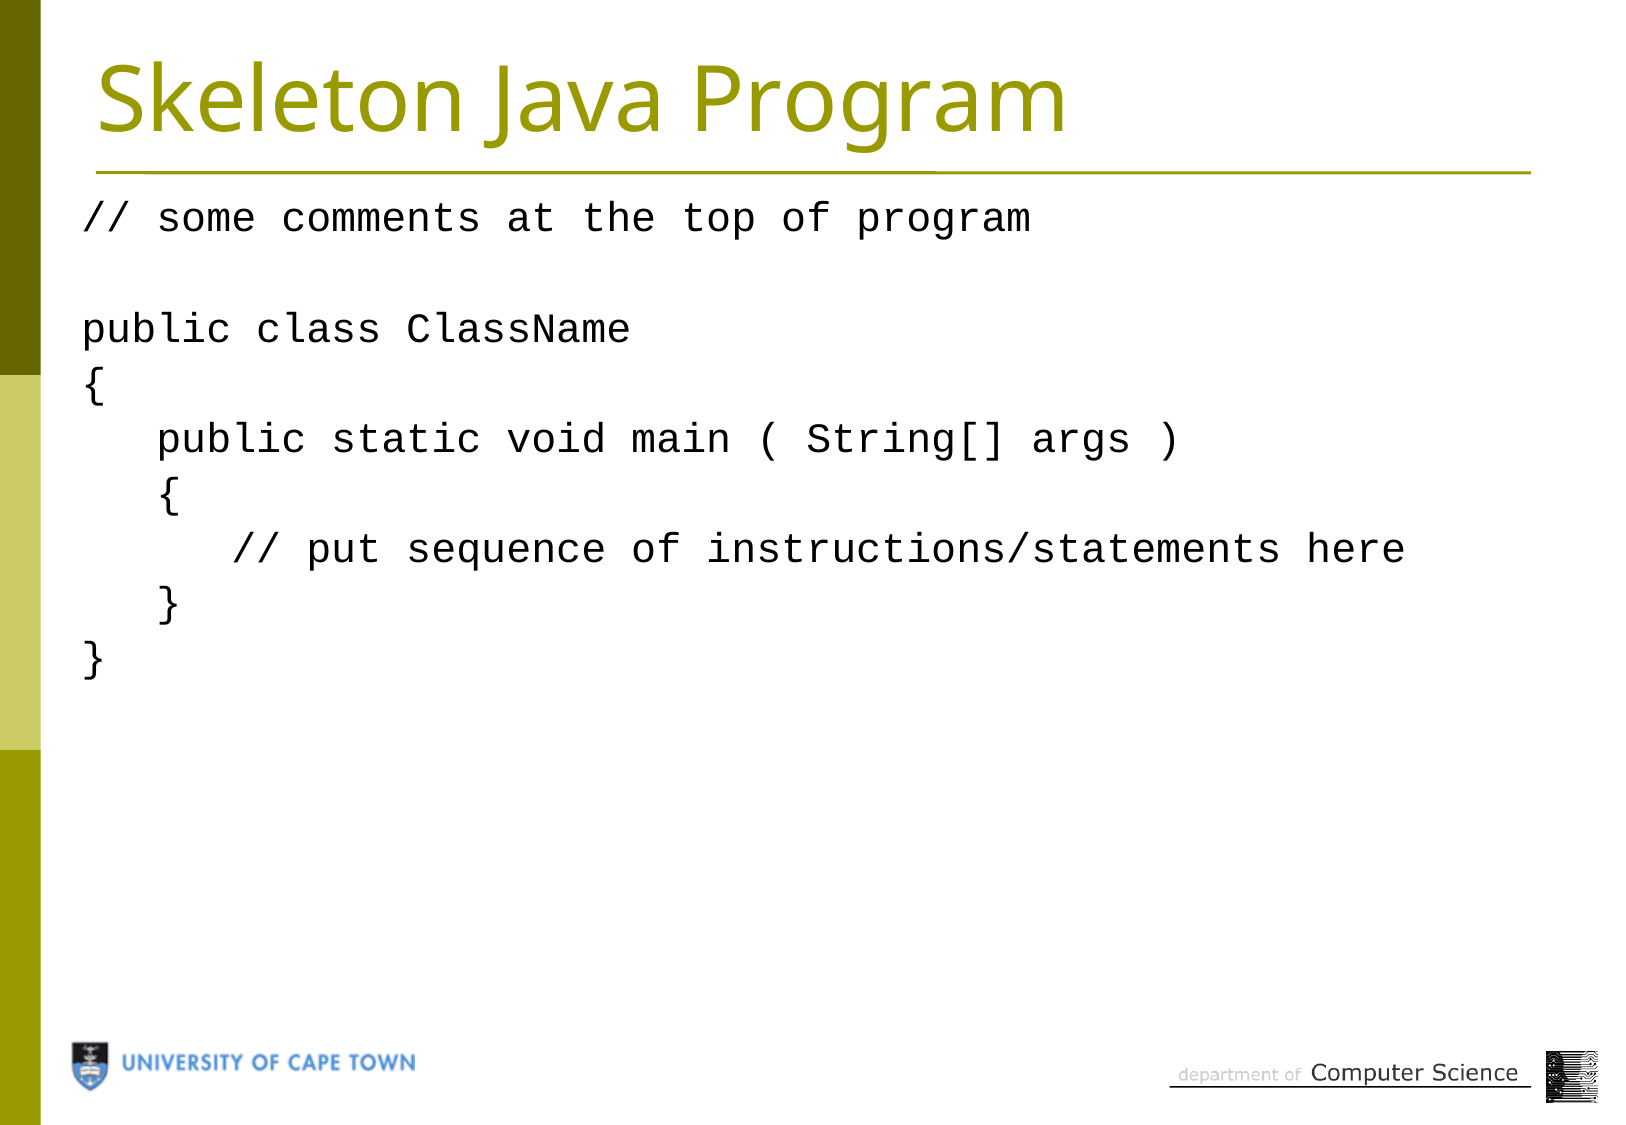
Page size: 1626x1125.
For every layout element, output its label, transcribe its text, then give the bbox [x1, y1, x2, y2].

text_box // some comments at the top of program public class ClassName { public static void main ( String[] args )‏ { // put sequence of instructions/statements here } } [81, 196, 1543, 1005]
picture [1546, 1051, 1598, 1103]
picture [1169, 1043, 1532, 1091]
title Skeleton Java Program [81, 21, 1543, 180]
picture [61, 1024, 415, 1103]
